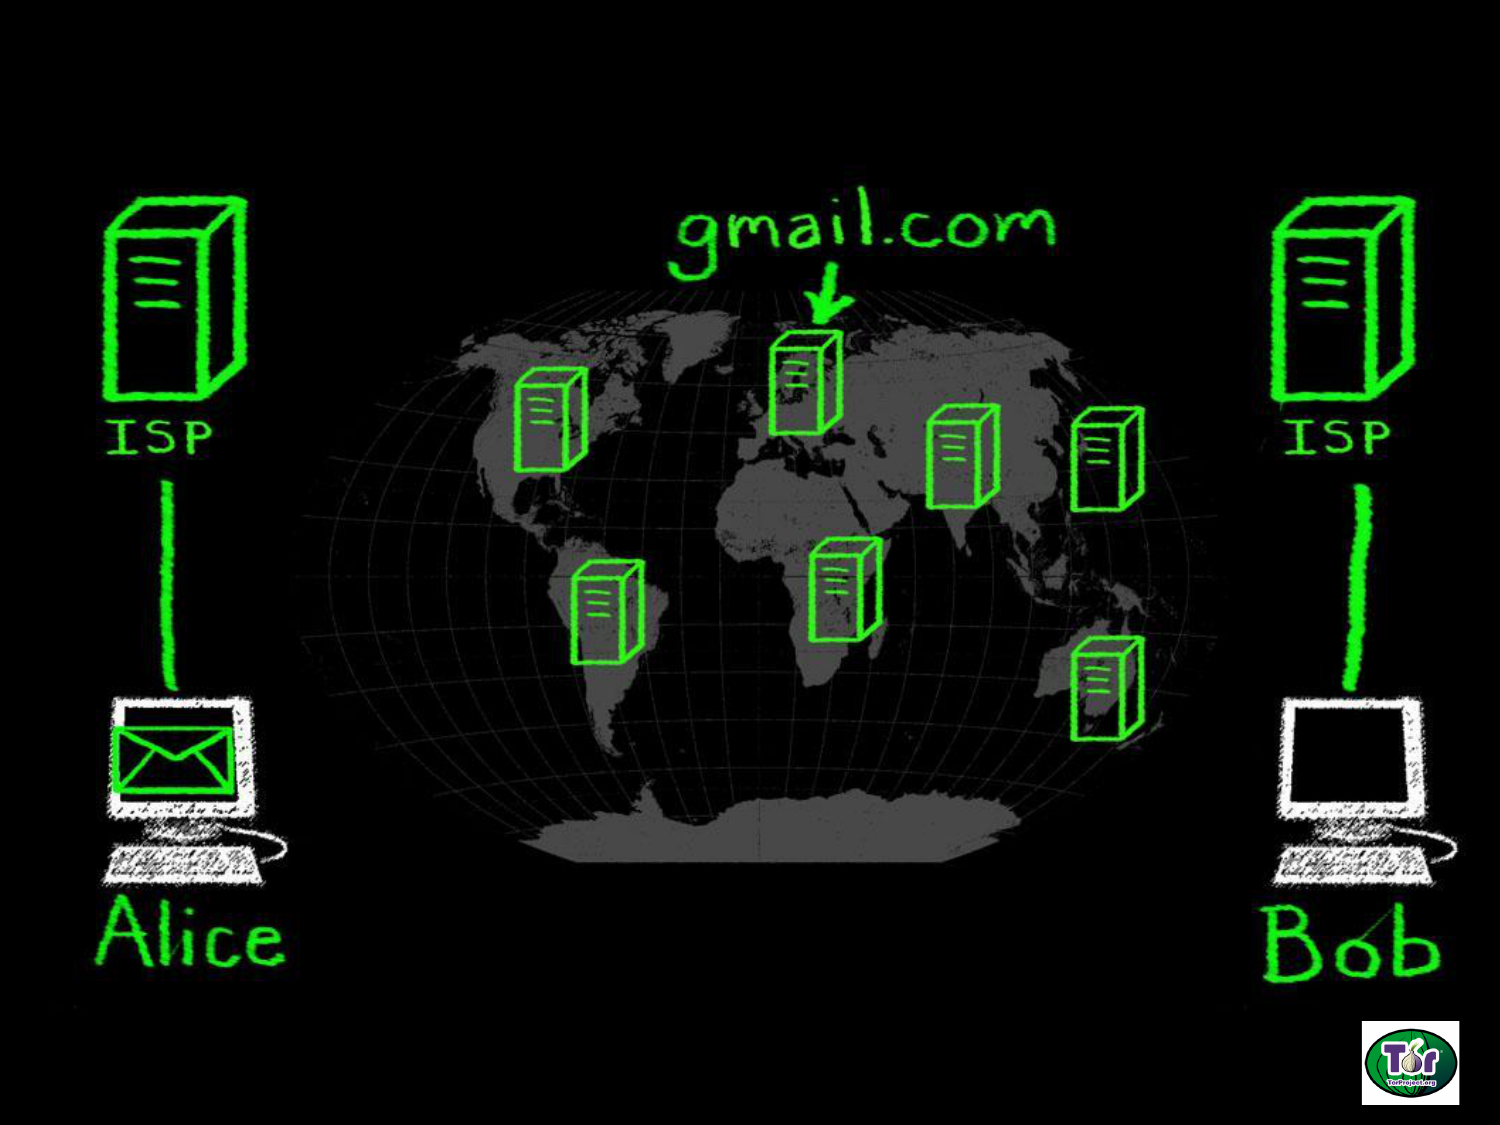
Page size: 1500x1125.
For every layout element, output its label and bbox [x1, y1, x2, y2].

picture [1361, 1021, 1460, 1105]
text_box [51, 144, 1467, 1011]
